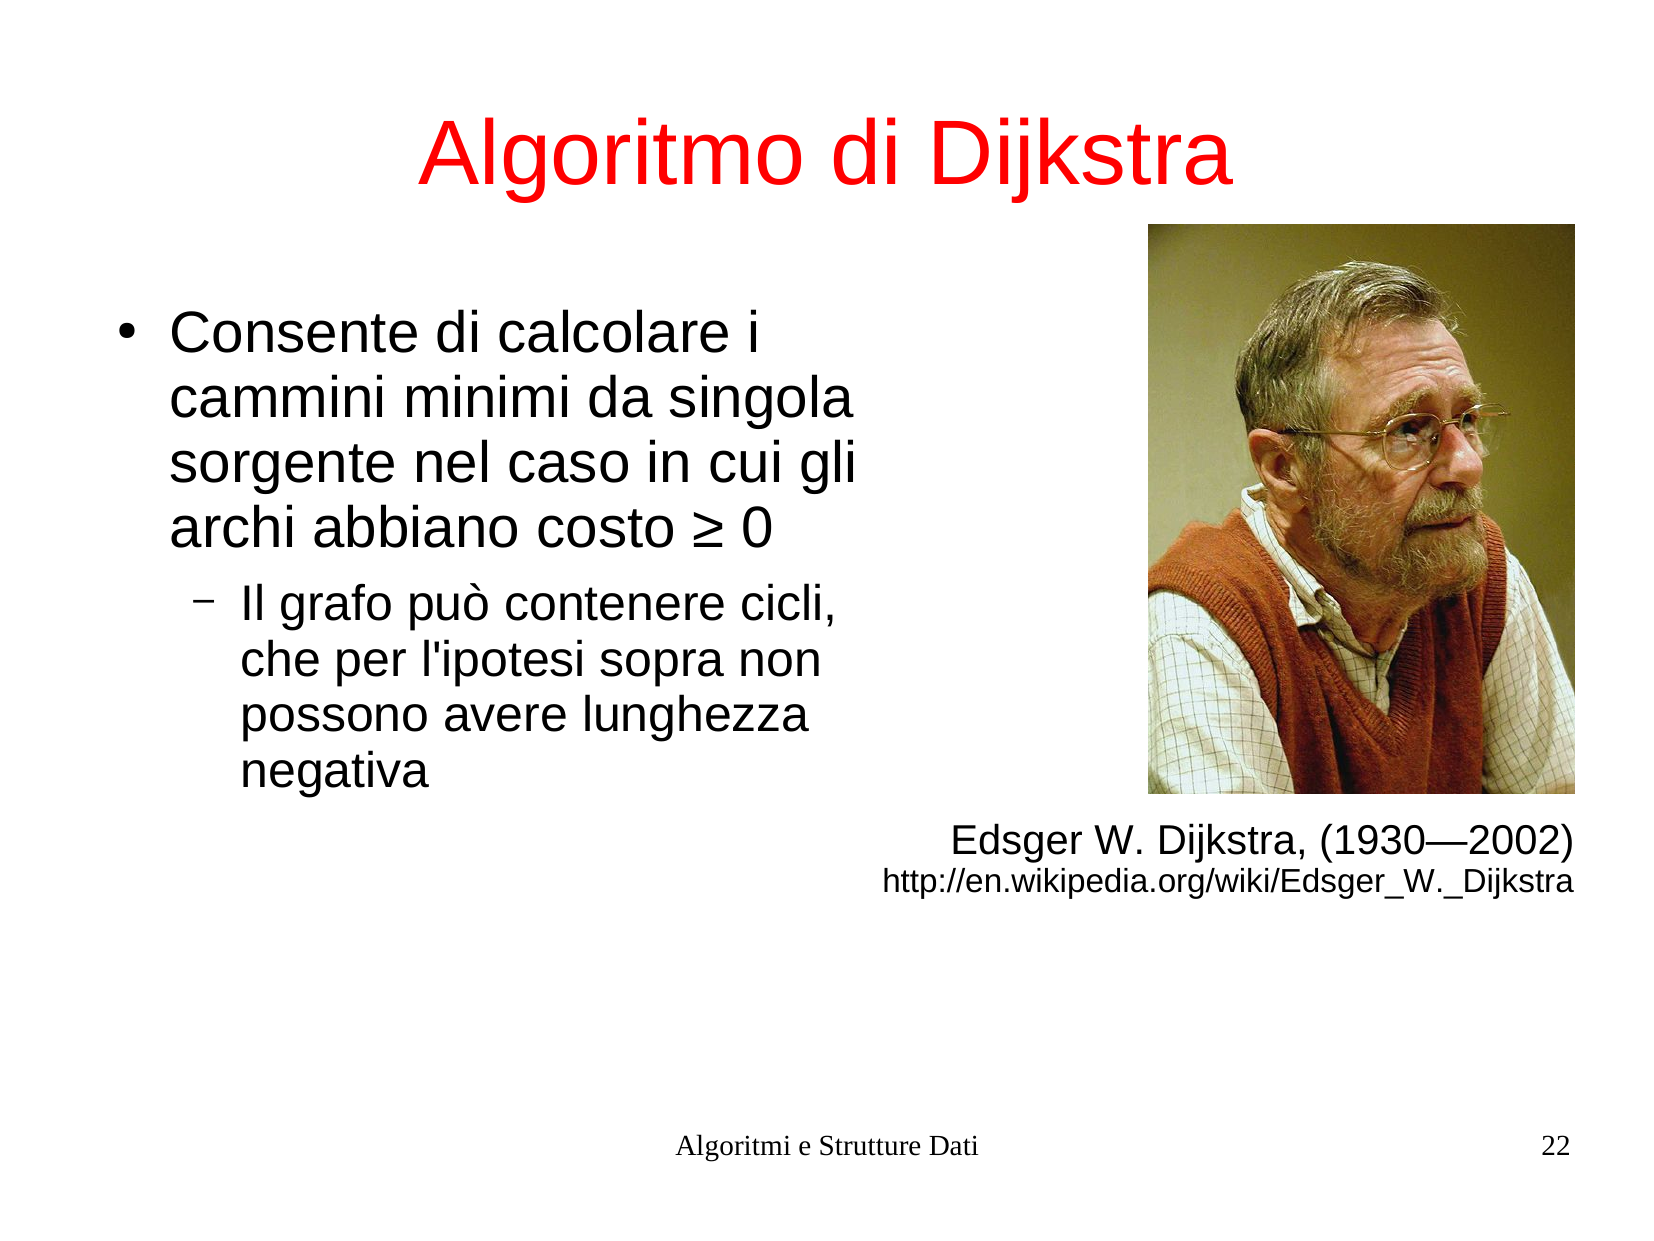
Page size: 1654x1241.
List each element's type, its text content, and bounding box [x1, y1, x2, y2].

title Algoritmo di Dijkstra [82, 49, 1571, 257]
picture [1148, 224, 1576, 794]
list Consente di calcolare i cammini minimi da singola sorgente nel caso in cui gli archi abbiano costo ≥ 0 Il grafo può contenere cicli, che per l'ipotesi sopra non possono avere lunghezza negativa [98, 300, 901, 1119]
text_box Edsger W. Dijkstra, (1930—2002) http://en.wikipedia.org/wiki/Edsger_W._Dijkstra [862, 816, 1576, 901]
